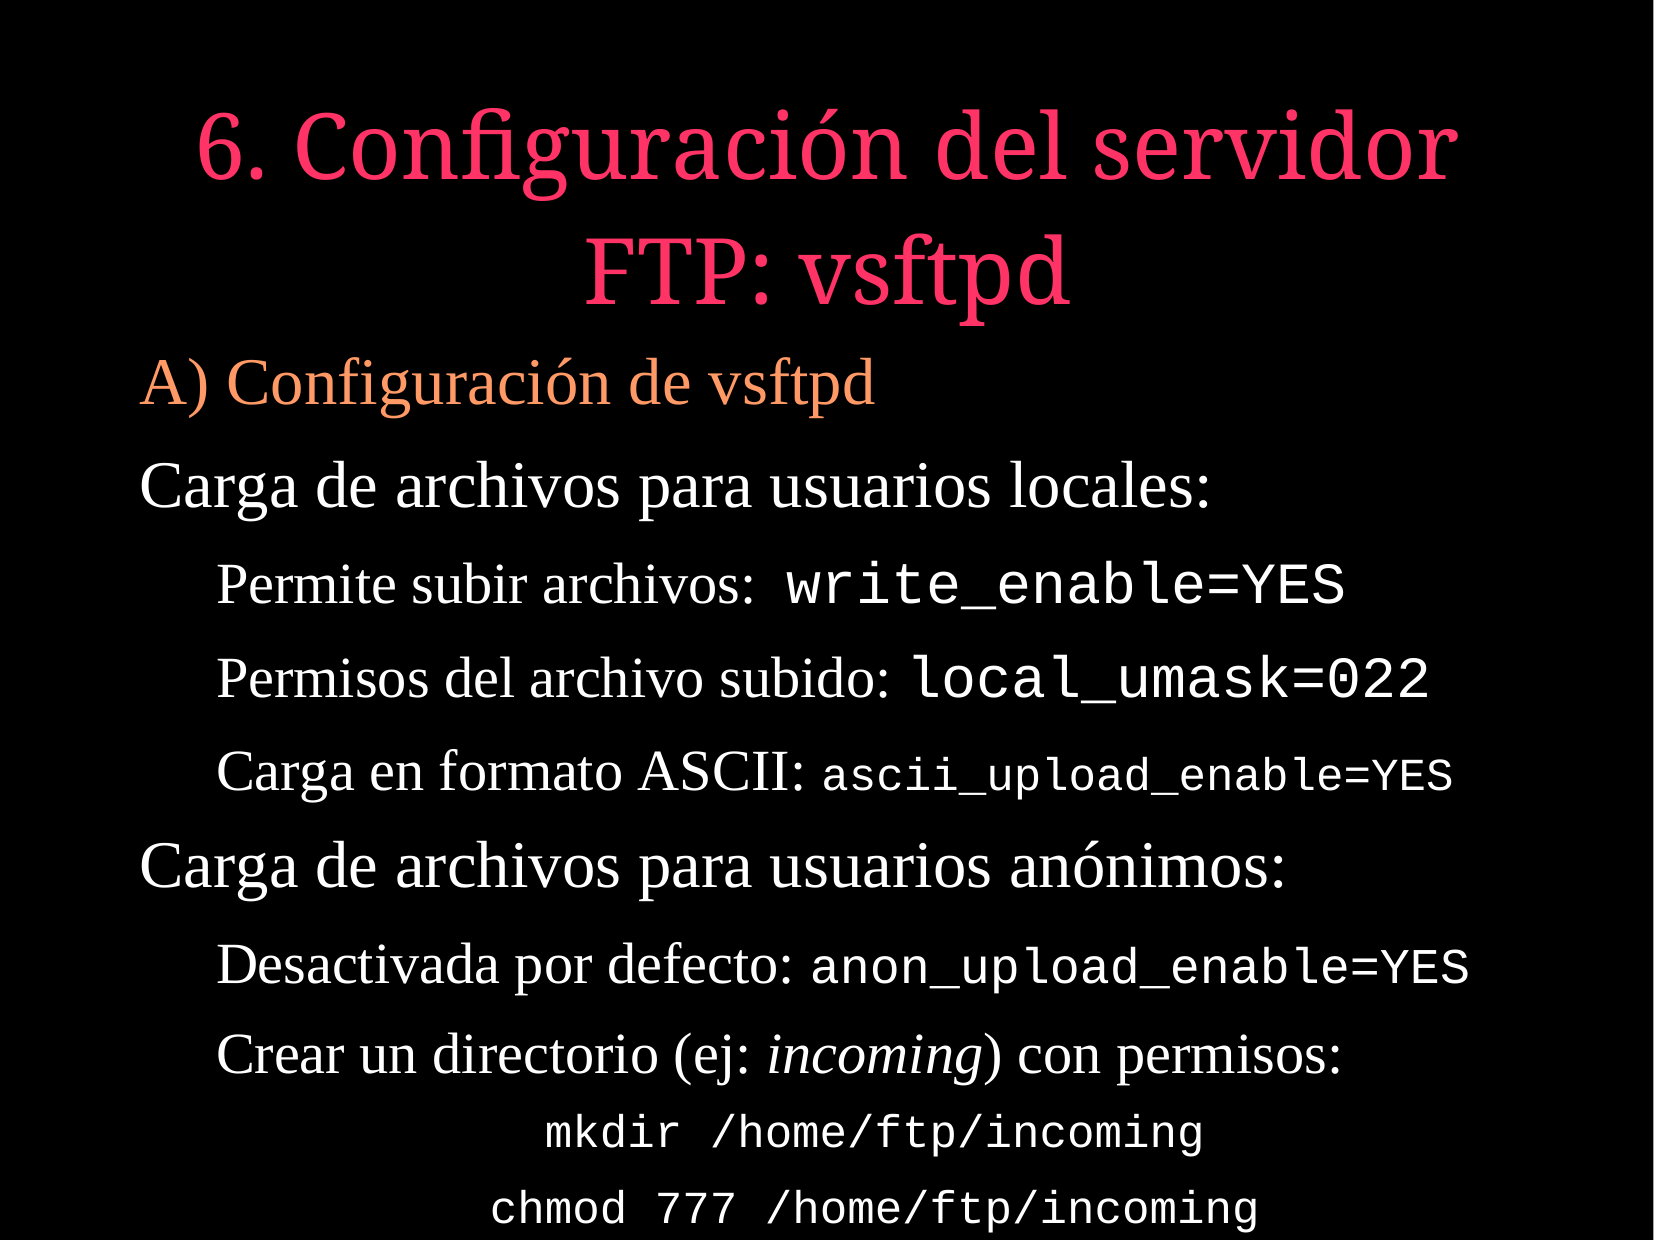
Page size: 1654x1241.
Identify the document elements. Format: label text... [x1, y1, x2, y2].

title 6. Configuración del servidor FTP: vsftpd [121, 82, 1534, 331]
list A) Configuración de vsftpd Carga de archivos para usuarios locales: Permite subir archivos: write_enable=YES Permisos del archivo subido: local_umask=022 Carga en formato ASCII: ascii_upload_enable=YES Carga de archivos para usuarios anónimos: Desactivada por defecto: anon_upload_enable=YES Crear un directorio (ej: incoming) con permisos: mkdir /home/ftp/incoming chmod 777 /home/ftp/incoming [121, 344, 1534, 1229]
